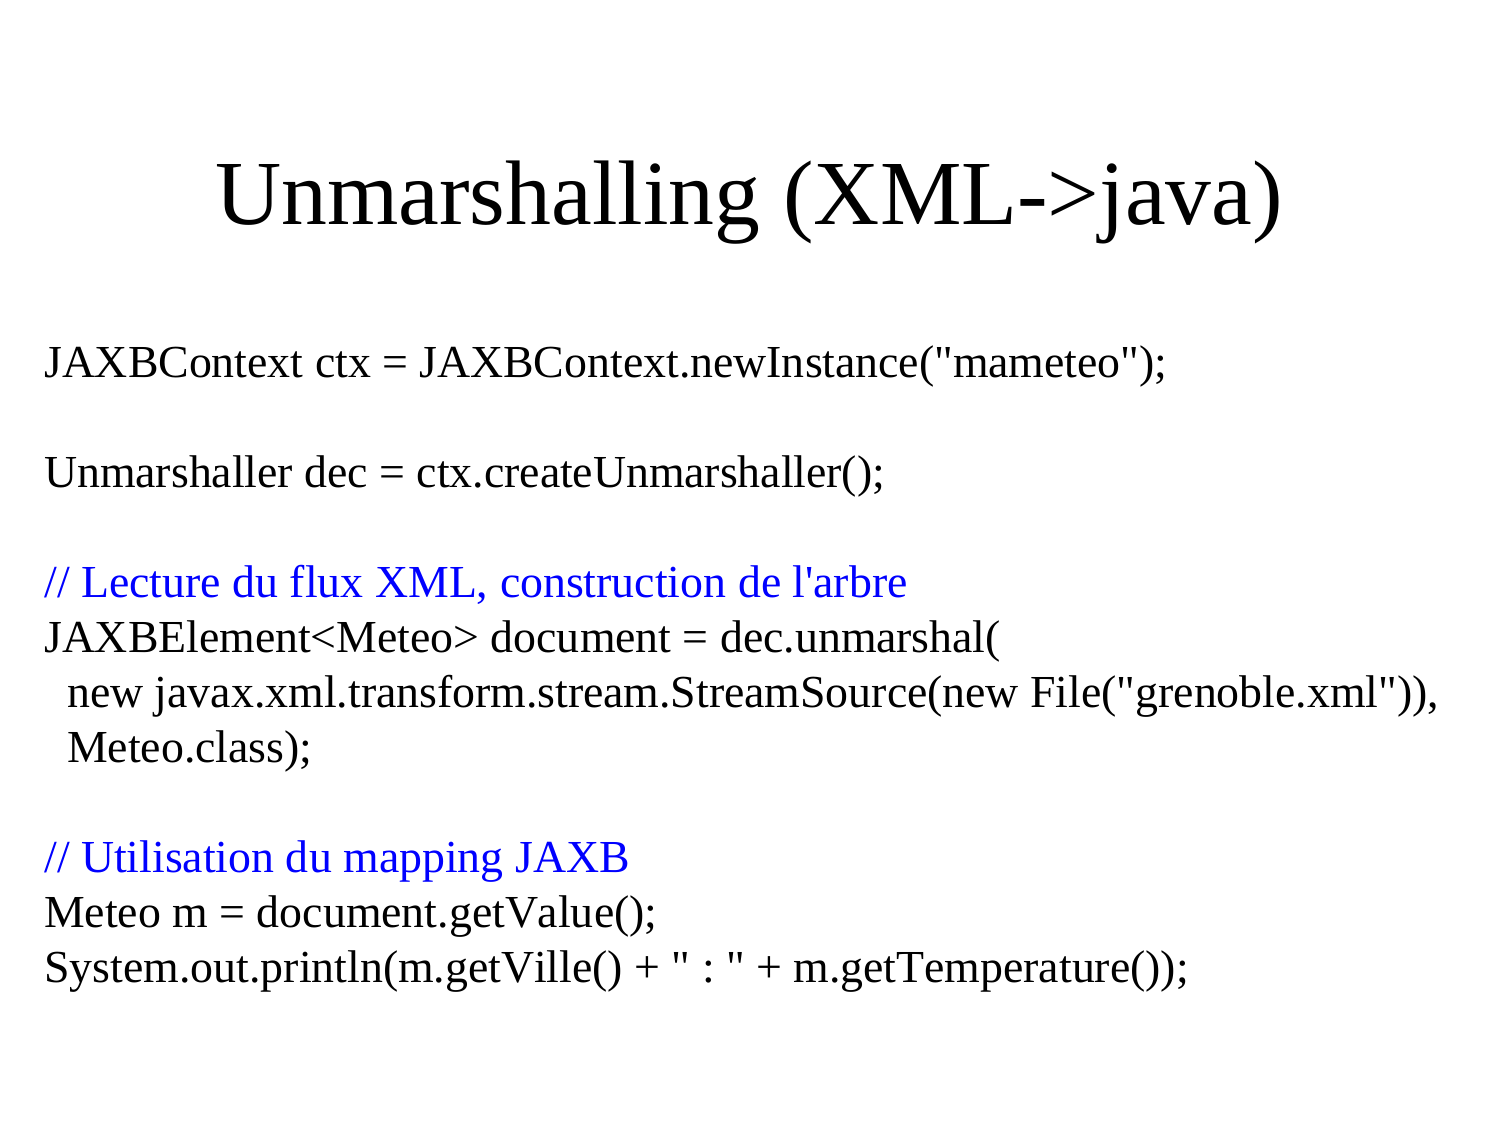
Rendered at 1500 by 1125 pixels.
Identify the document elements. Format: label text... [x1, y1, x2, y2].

title Unmarshalling (XML->java) [112, 107, 1388, 281]
text_box JAXBContext ctx = JAXBContext.newInstance("mameteo"); Unmarshaller dec = ctx.createUnmarshaller(); // Lecture du flux XML, construction de l'arbre JAXBElement<Meteo> document = dec.unmarshal( new javax.xml.transform.stream.StreamSource(new File("grenoble.xml")), Meteo.class); // Utilisation du mapping JAXB Meteo m = document.getValue(); System.out.println(m.getVille() + " : " + m.getTemperature()); [29, 324, 1477, 1000]
